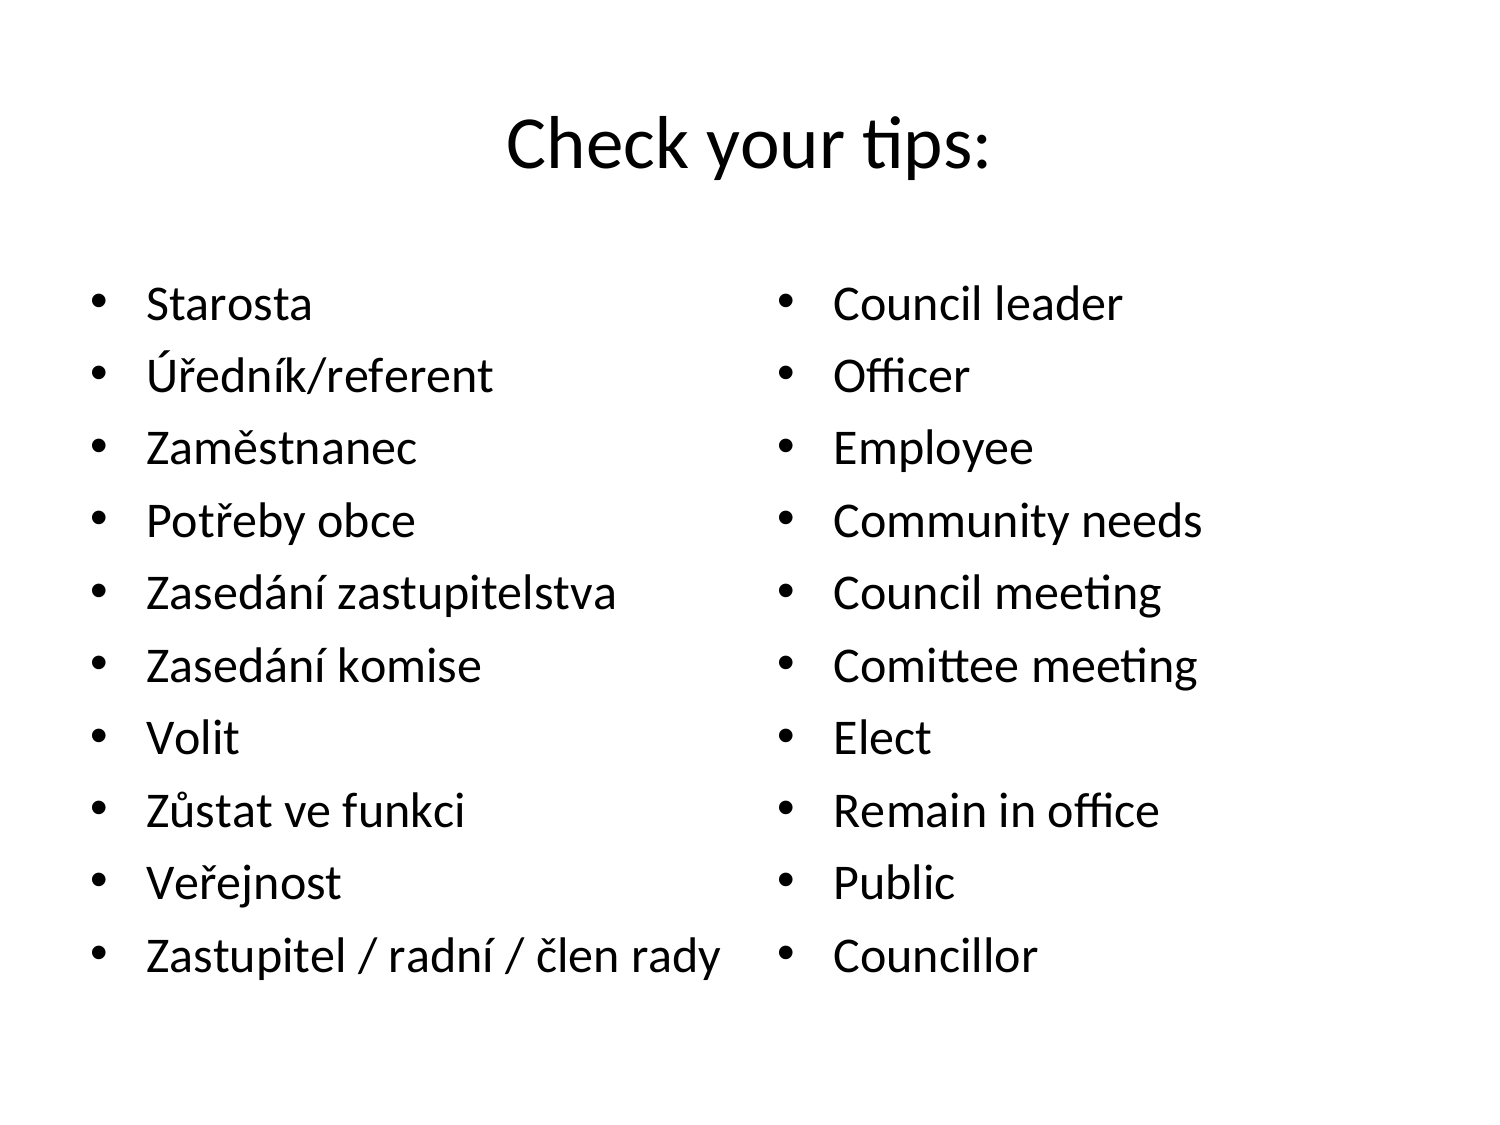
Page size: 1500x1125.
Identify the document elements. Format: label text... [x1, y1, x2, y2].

list Council leader Officer Employee Community needs Council meeting Comittee meeting Elect Remain in office Public Councillor [762, 262, 1426, 1063]
list Starosta Úředník/referent Zaměstnanec Potřeby obce Zasedání zastupitelstva Zasedání komise Volit Zůstat ve funkci Veřejnost Zastupitel / radní / člen rady [75, 262, 738, 1063]
title Check your tips: [75, 45, 1426, 233]
